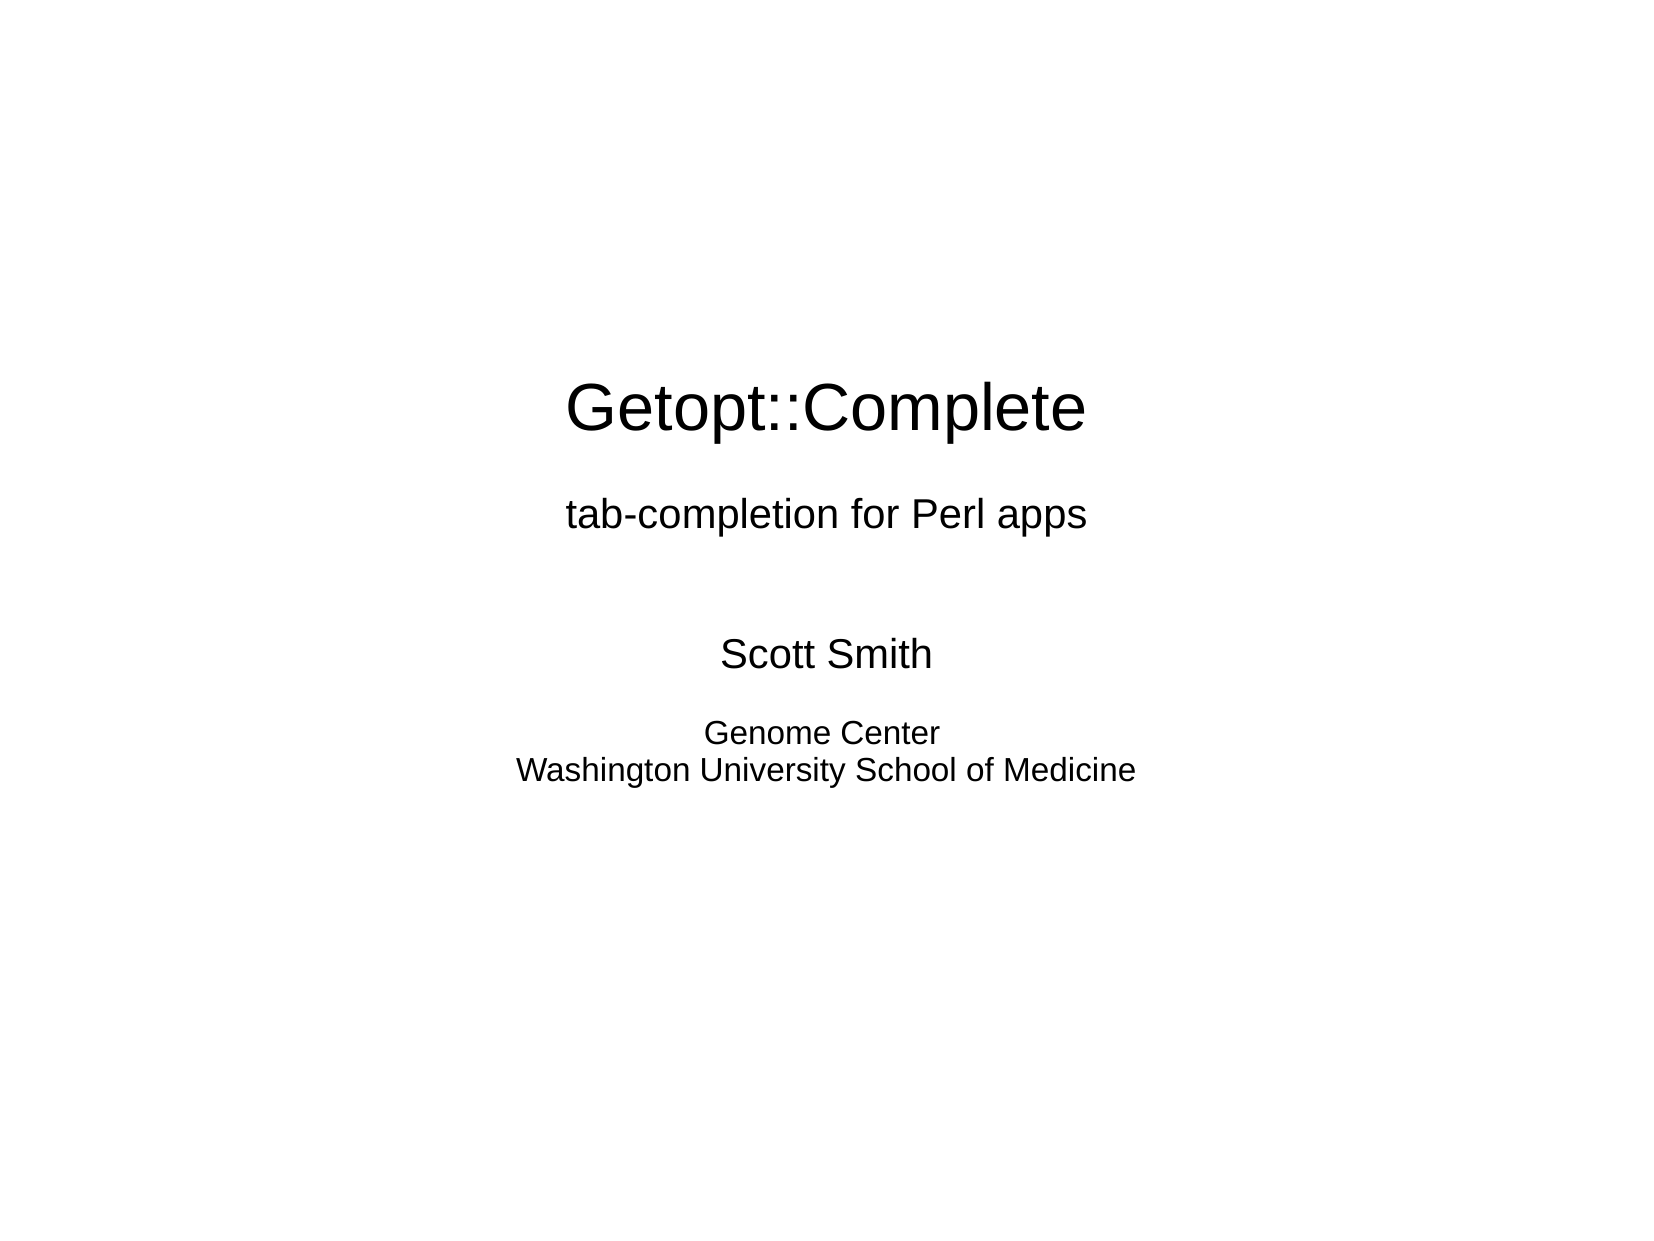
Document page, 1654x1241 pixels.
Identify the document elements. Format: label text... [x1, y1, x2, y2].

subtitle Getopt::Complete tab-completion for Perl apps Scott Smith Genome Center Washington University School of Medicine [82, 49, 1571, 1109]
